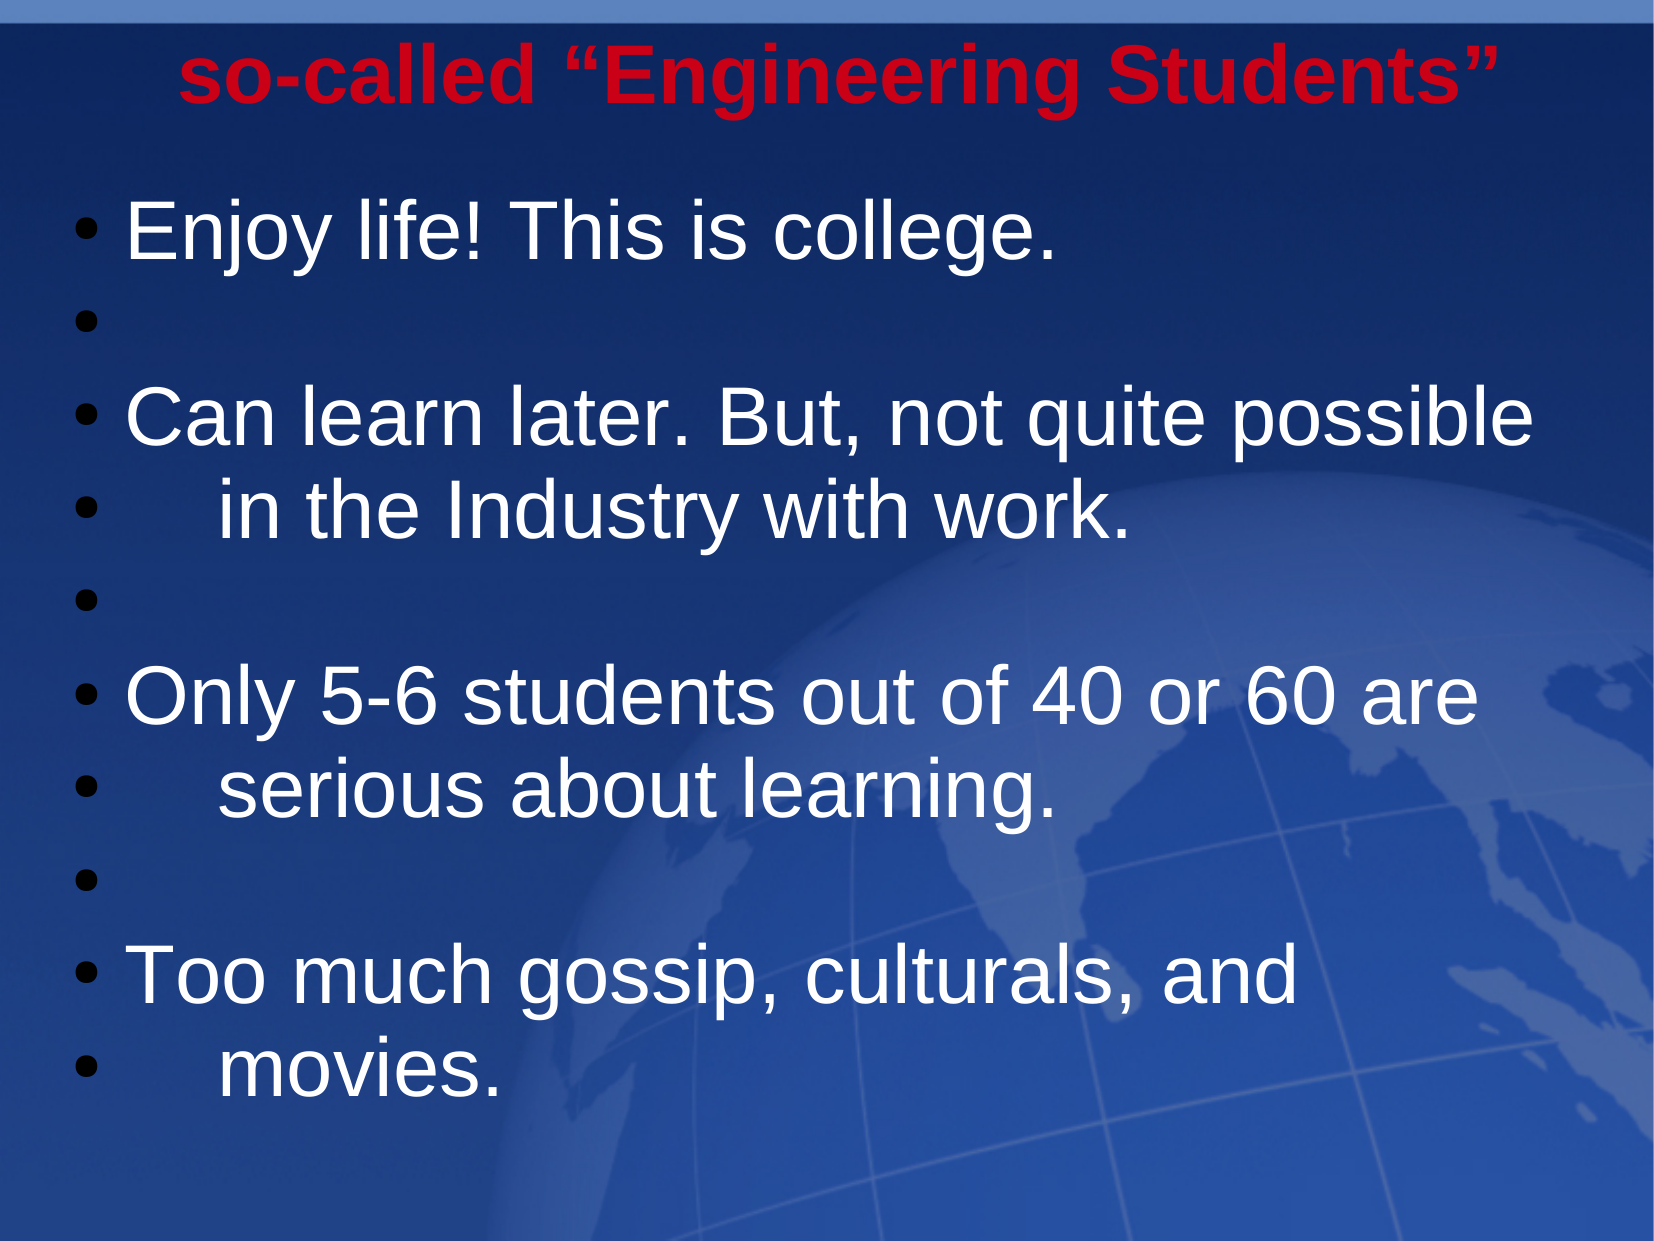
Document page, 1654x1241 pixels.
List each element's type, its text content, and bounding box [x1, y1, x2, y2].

text_box Enjoy life! This is college. Can learn later. But, not quite possible in the Industry with work. Only 5-6 students out of 40 or 60 are serious about learning. Too much gossip, culturals, and movies. [56, 177, 1595, 1225]
picture [0, 0, 1654, 1241]
text_box so-called “Engineering Students” [109, 20, 1573, 143]
